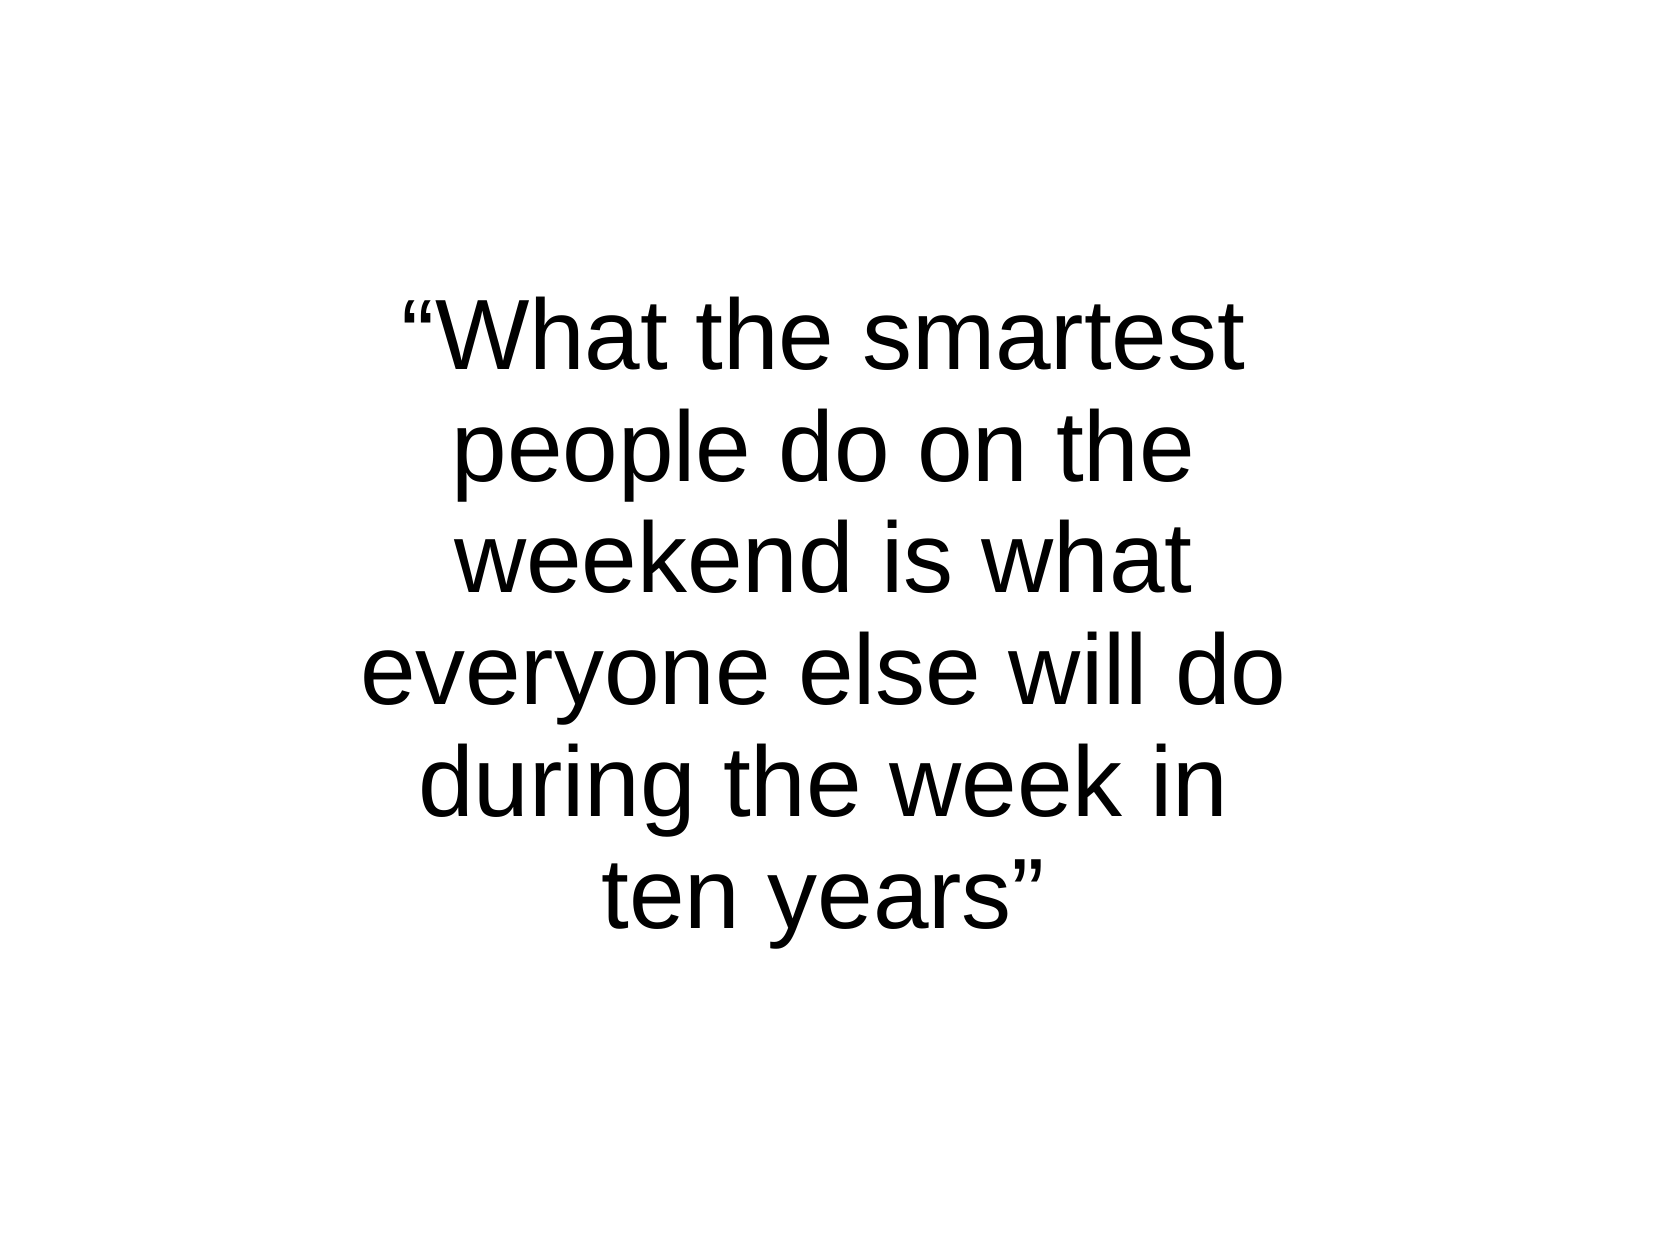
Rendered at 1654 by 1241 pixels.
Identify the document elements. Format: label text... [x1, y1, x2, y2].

text_box “What the smartest people do on the weekend is what everyone else will do during the week in ten years” [330, 271, 1317, 957]
